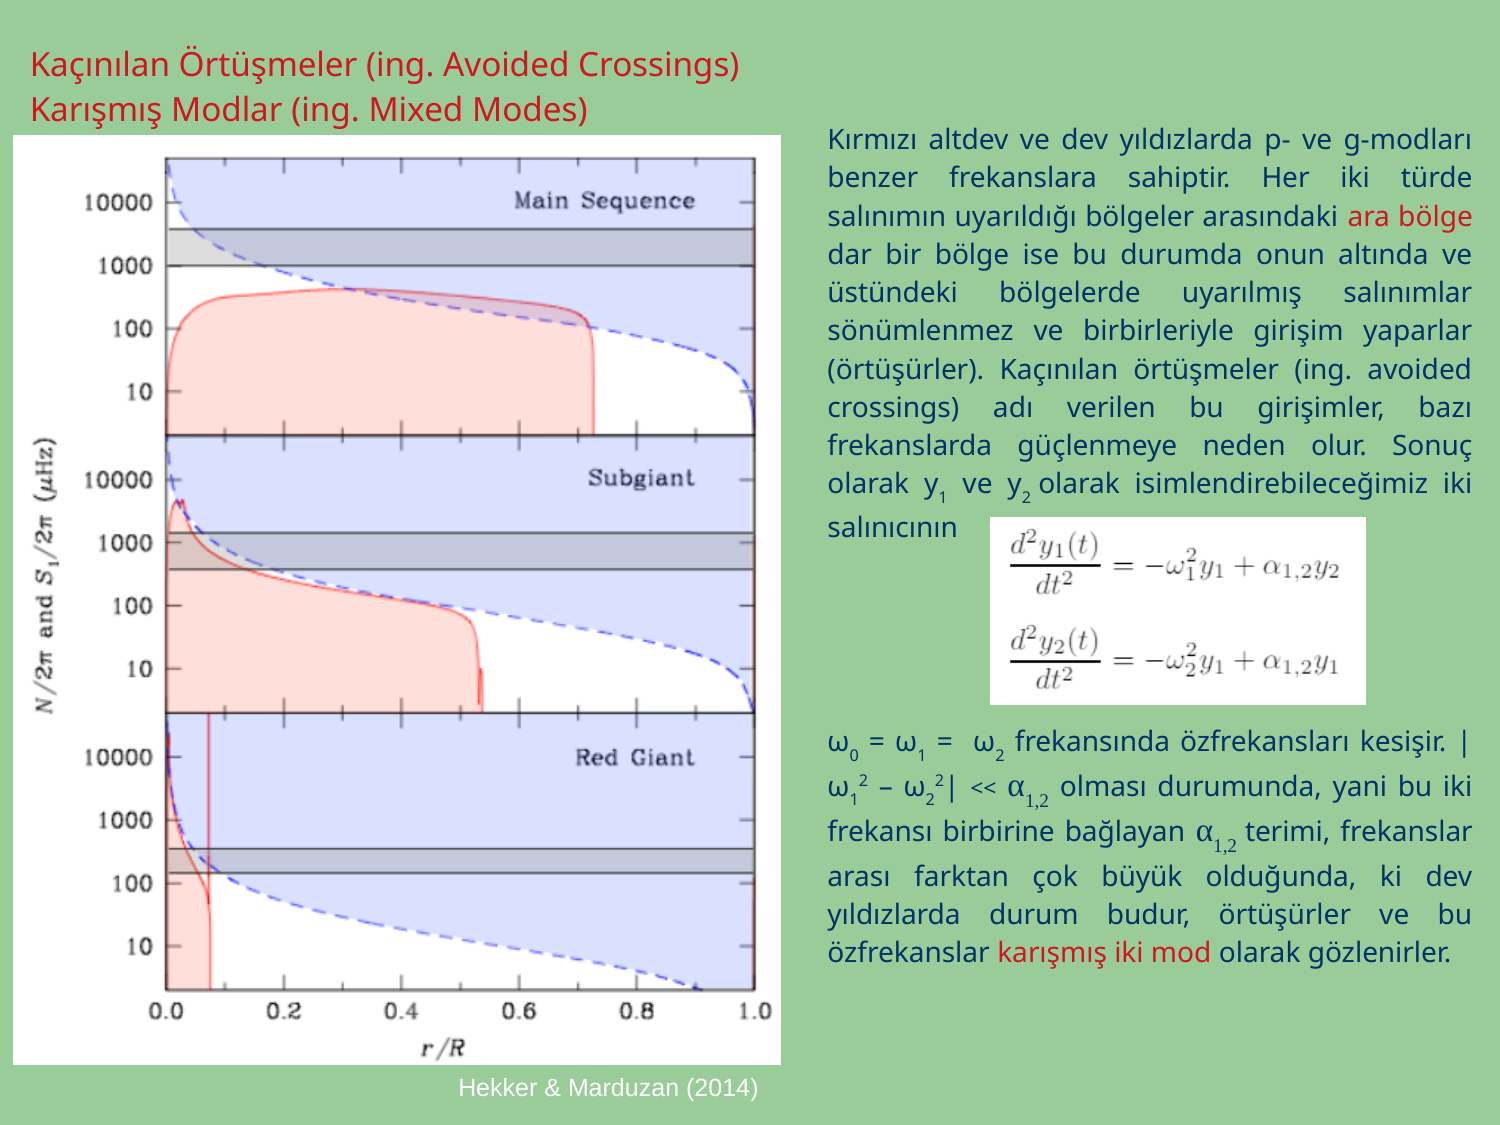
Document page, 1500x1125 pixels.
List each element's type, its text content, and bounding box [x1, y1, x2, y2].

text_box Kaçınılan Örtüşmeler (ing. Avoided Crossings) Karışmış Modlar (ing. Mixed Modes) [15, 33, 813, 130]
picture [990, 517, 1366, 706]
picture [13, 135, 781, 1066]
text_box Hekker & Marduzan (2014) [324, 1066, 775, 1110]
text_box Kırmızı altdev ve dev yıldızlarda p- ve g-modları benzer frekanslara sahiptir. Her iki türde salınımın uyarıldığı bölgeler arasındaki ara bölge dar bir bölge ise bu durumda onun altında ve üstündeki bölgelerde uyarılmış salınımlar sönümlenmez ve birbirleriyle girişim yaparlar (örtüşürler). Kaçınılan örtüşmeler (ing. avoided crossings) adı verilen bu girişimler, bazı frekanslarda güçlenmeye neden olur. Sonuç olarak y1 ve y2 olarak isimlendirebileceğimiz iki salınıcının [812, 112, 1488, 518]
text_box ω0 = ω1 = ω2 frekansında özfrekansları kesişir. |ω12 – ω22| << α1,2 olması durumunda, yani bu iki frekansı birbirine bağlayan α1,2 terimi, frekanslar arası farktan çok büyük olduğunda, ki dev yıldızlarda durum budur, örtüşürler ve bu özfrekanslar karışmış iki mod olarak gözlenirler. [812, 714, 1488, 1098]
